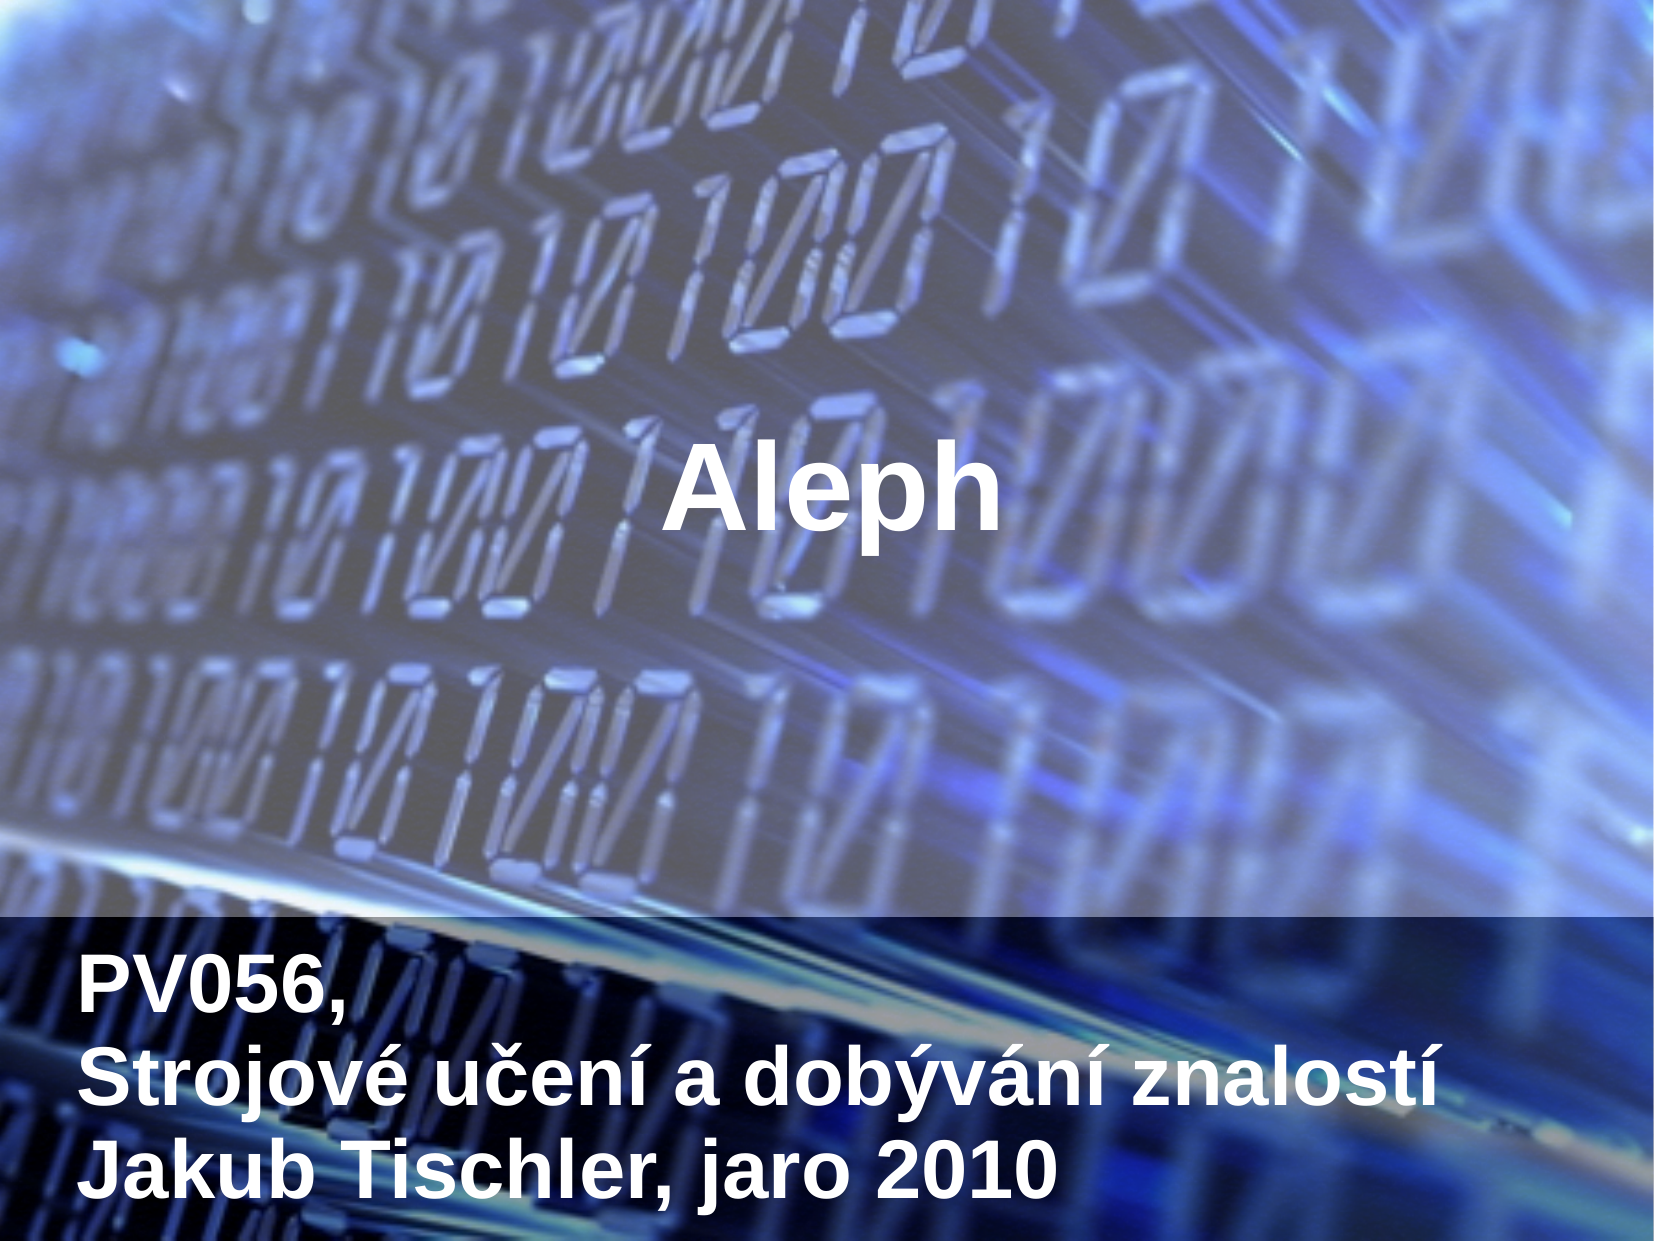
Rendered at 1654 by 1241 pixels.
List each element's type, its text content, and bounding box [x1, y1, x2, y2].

title Aleph [88, 413, 1577, 562]
picture [0, 0, 1654, 1241]
subtitle PV056, Strojové učení a dobývání znalostí Jakub Tischler, jaro 2010 [76, 937, 1565, 1217]
